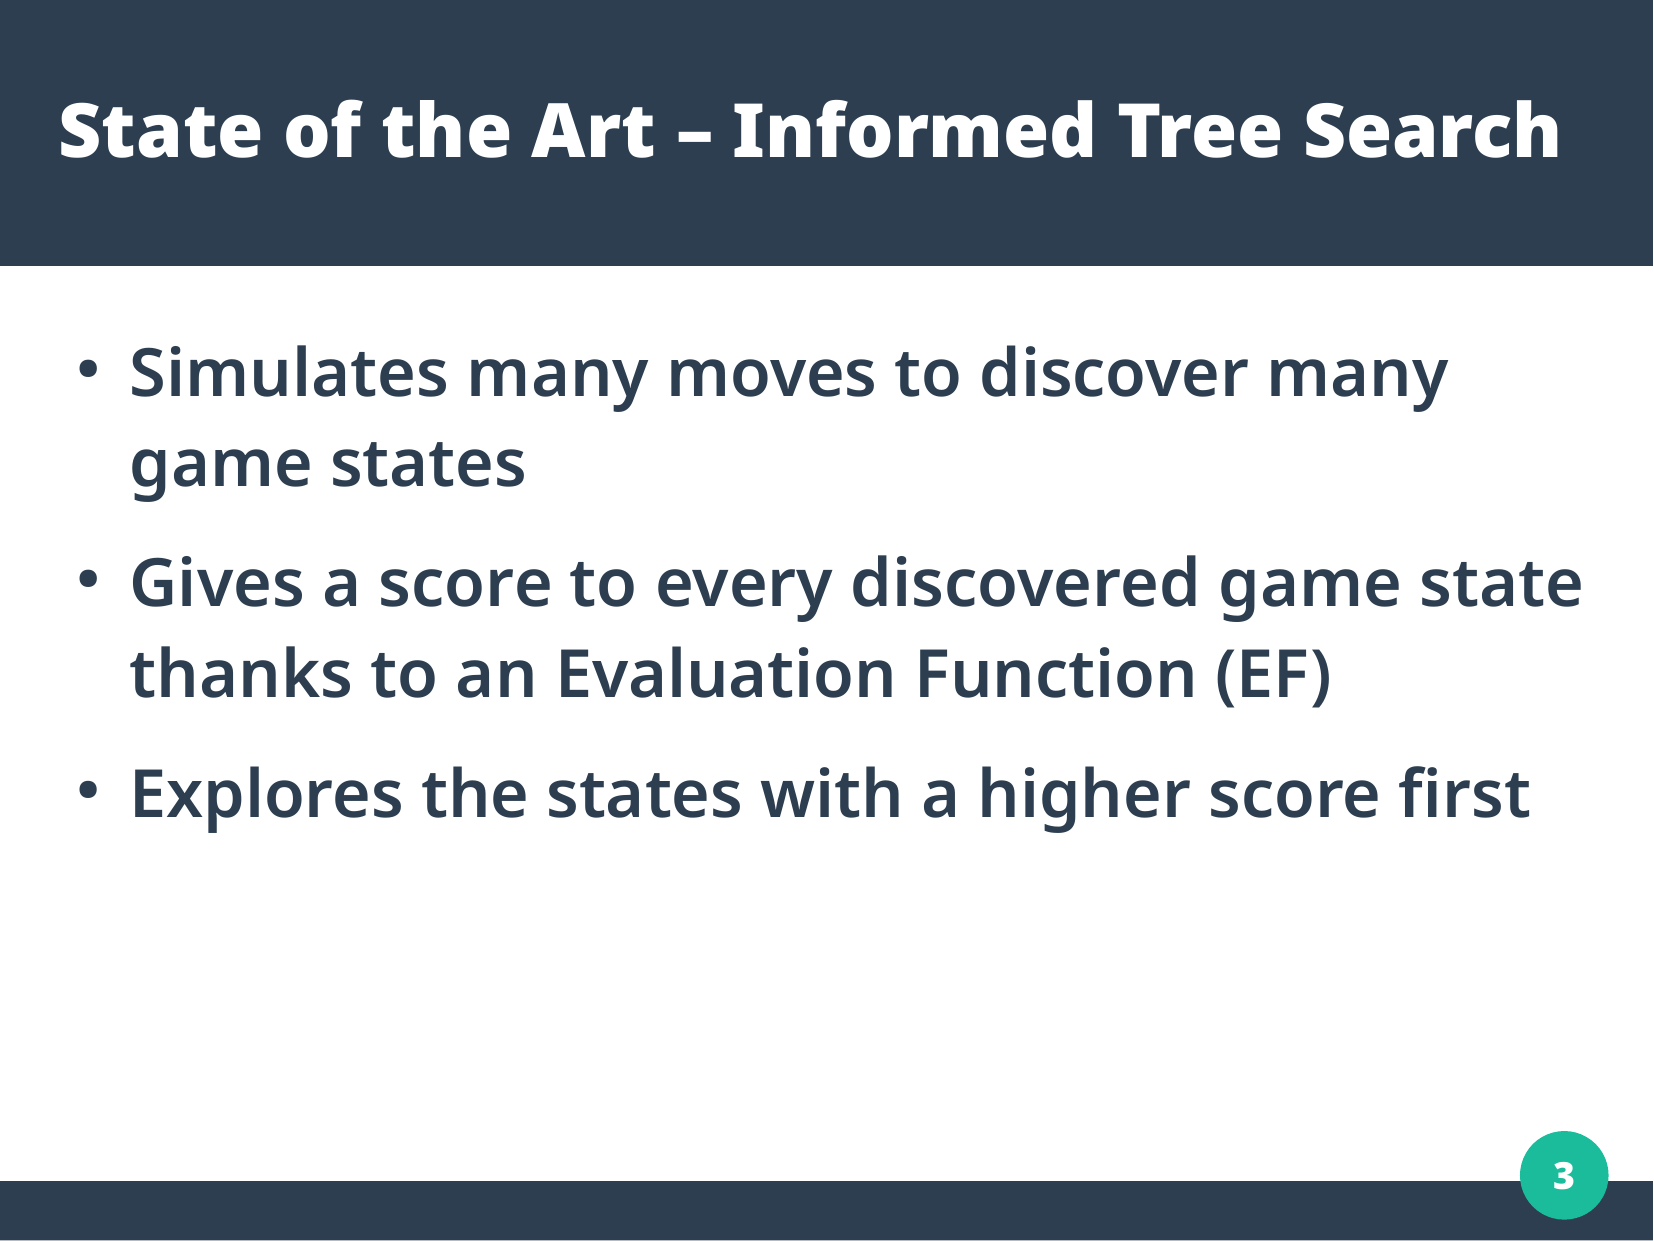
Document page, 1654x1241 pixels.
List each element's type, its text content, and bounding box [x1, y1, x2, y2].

title State of the Art – Informed Tree Search [58, 49, 1594, 207]
list Simulates many moves to discover many game states Gives a score to every discovered game state thanks to an Evaluation Function (EF) Explores the states with a higher score first [58, 324, 1594, 1152]
